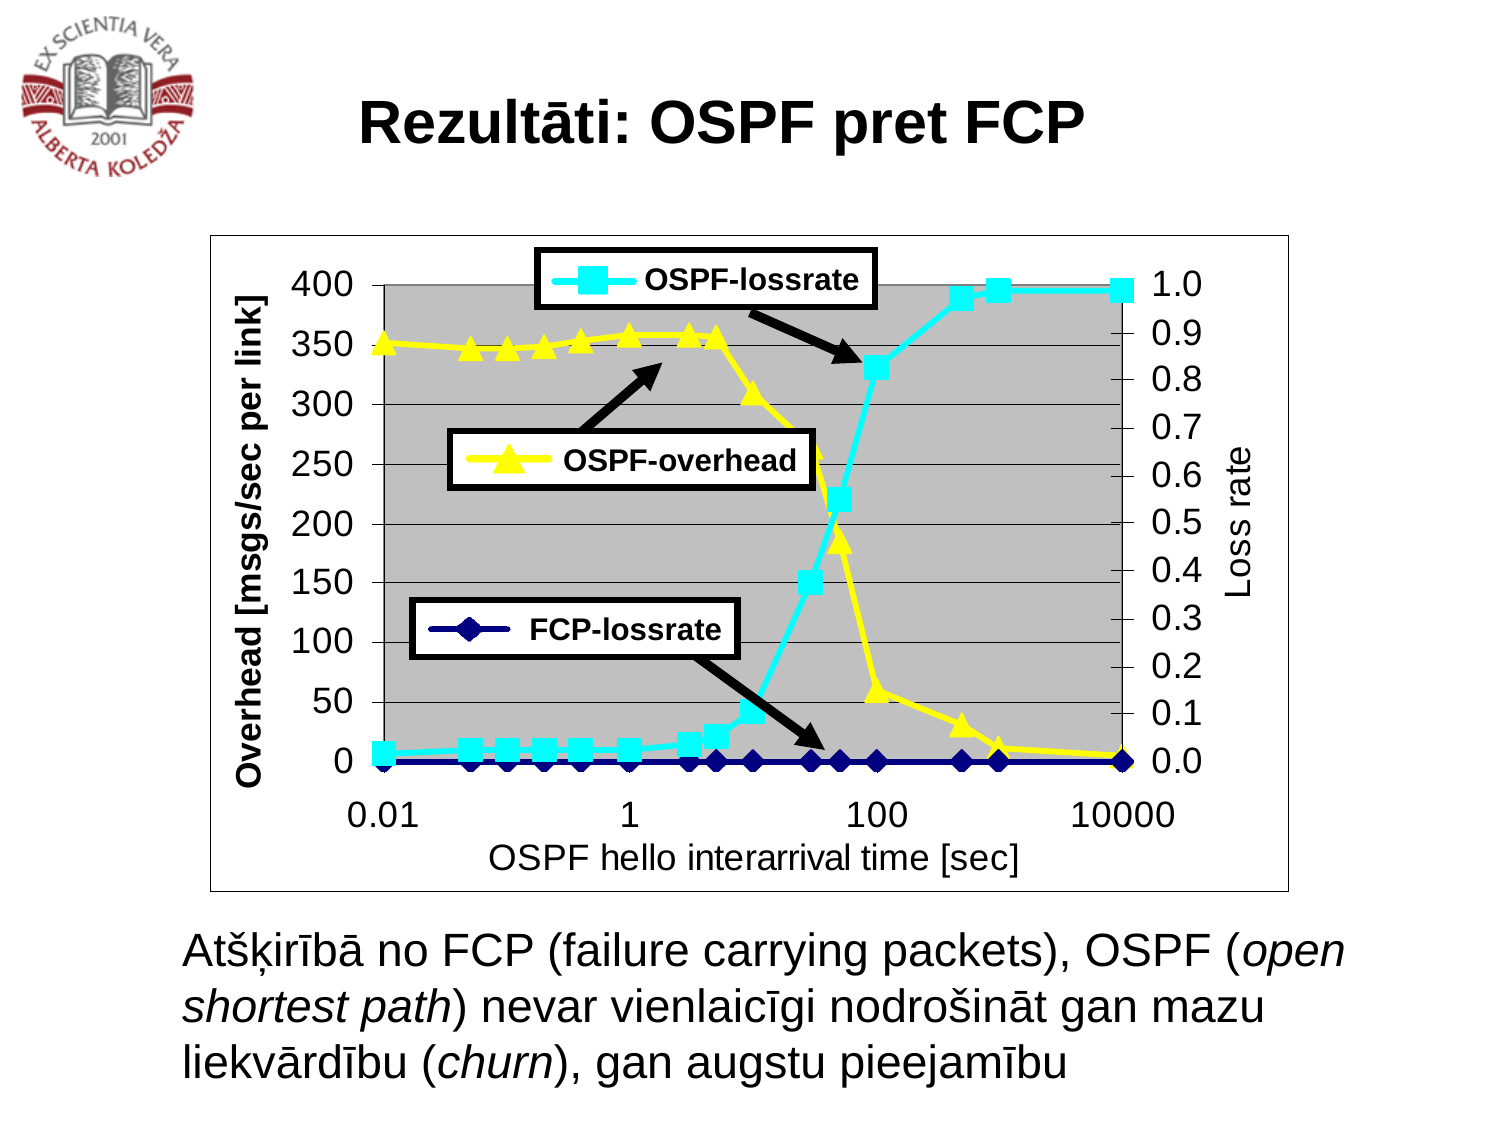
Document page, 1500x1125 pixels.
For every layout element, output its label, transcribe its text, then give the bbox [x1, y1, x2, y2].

text_box Overhead [msgs/sec per link] [217, 280, 276, 805]
list Atšķirībā no FCP (failure carrying packets), OSPF (open shortest path) nevar vienlaicīgi nodrošināt gan mazu liekvārdību (churn), gan augstu pieejamību [112, 912, 1388, 1100]
text_box OSPF-overhead [450, 430, 813, 488]
picture [21, 16, 194, 177]
title Rezultāti: OSPF pret FCP [50, 62, 1374, 175]
text_box OSPF-lossrate [537, 249, 875, 307]
text_box FCP-lossrate [412, 599, 738, 657]
picture [200, 224, 1300, 901]
